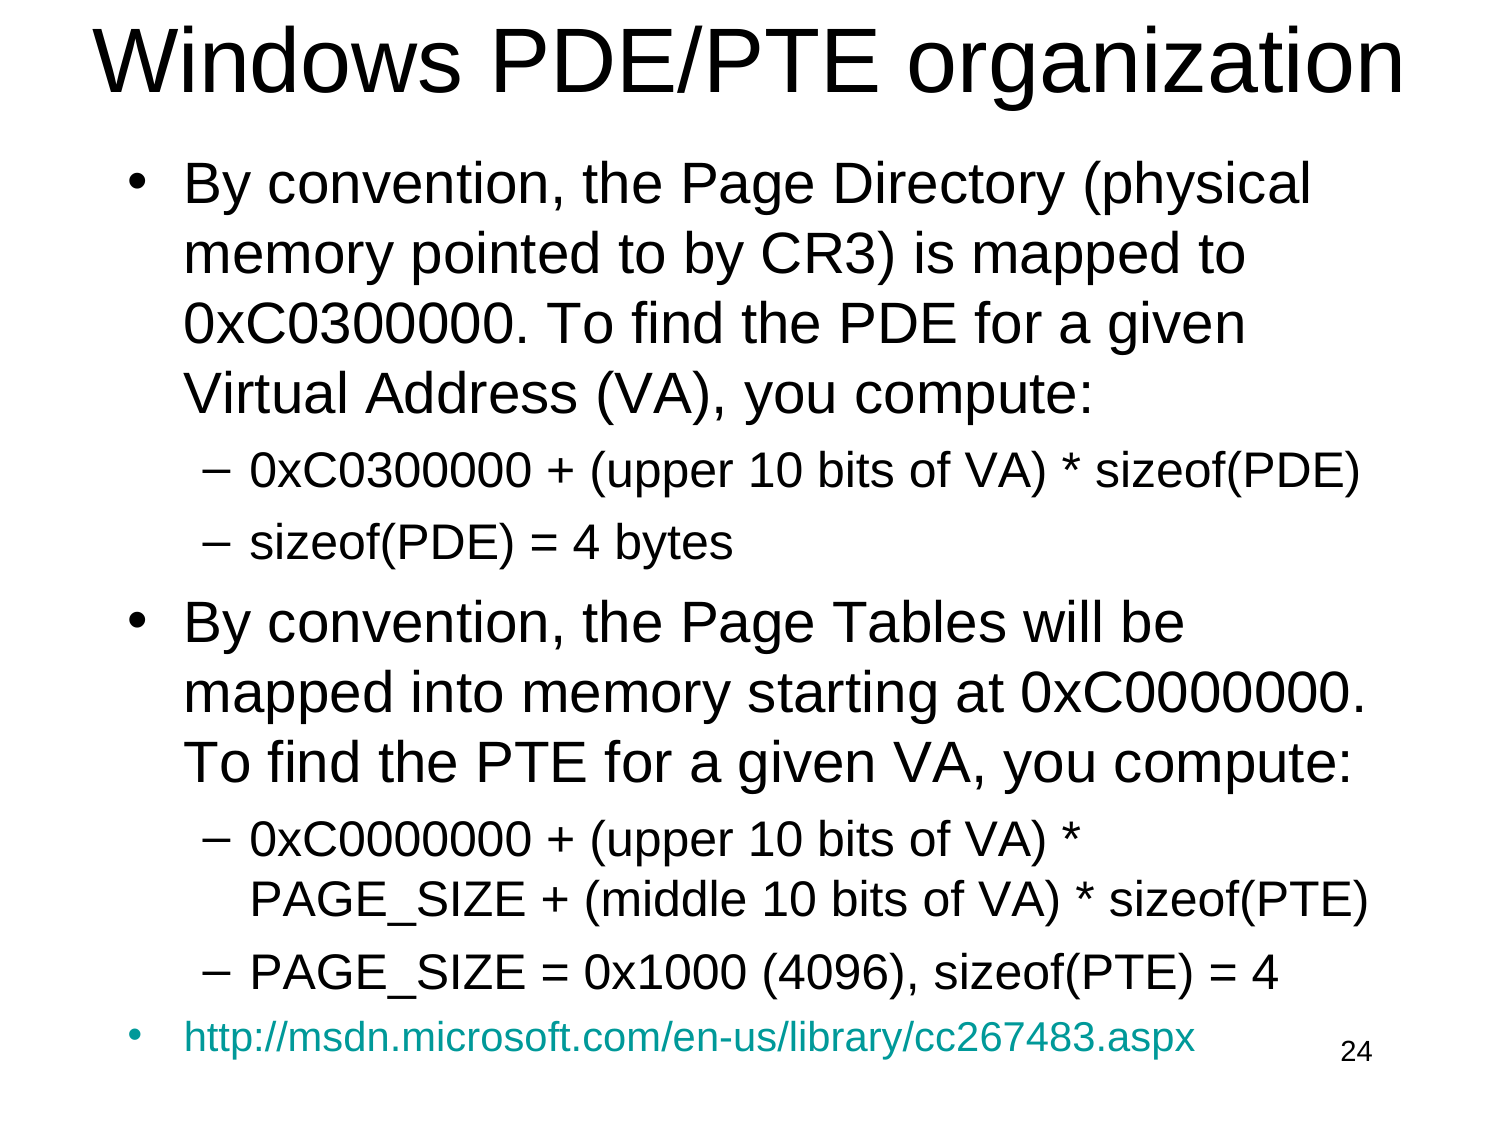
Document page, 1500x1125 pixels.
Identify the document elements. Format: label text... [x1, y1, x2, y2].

list By convention, the Page Directory (physical memory pointed to by CR3) is mapped to 0xC0300000. To find the PDE for a given Virtual Address (VA), you compute: 0xC0300000 + (upper 10 bits of VA) * sizeof(PDE) sizeof(PDE) = 4 bytes By convention, the Page Tables will be mapped into memory starting at 0xC0000000. To find the PTE for a given VA, you compute: 0xC0000000 + (upper 10 bits of VA) * PAGE_SIZE + (middle 10 bits of VA) * sizeof(PTE) PAGE_SIZE = 0x1000 (4096), sizeof(PTE) = 4 http://msdn.microsoft.com/en-us/library/cc267483.aspx [112, 137, 1388, 1068]
title Windows PDE/PTE organization [0, 0, 1500, 150]
text_box <number> [1074, 1025, 1388, 1101]
